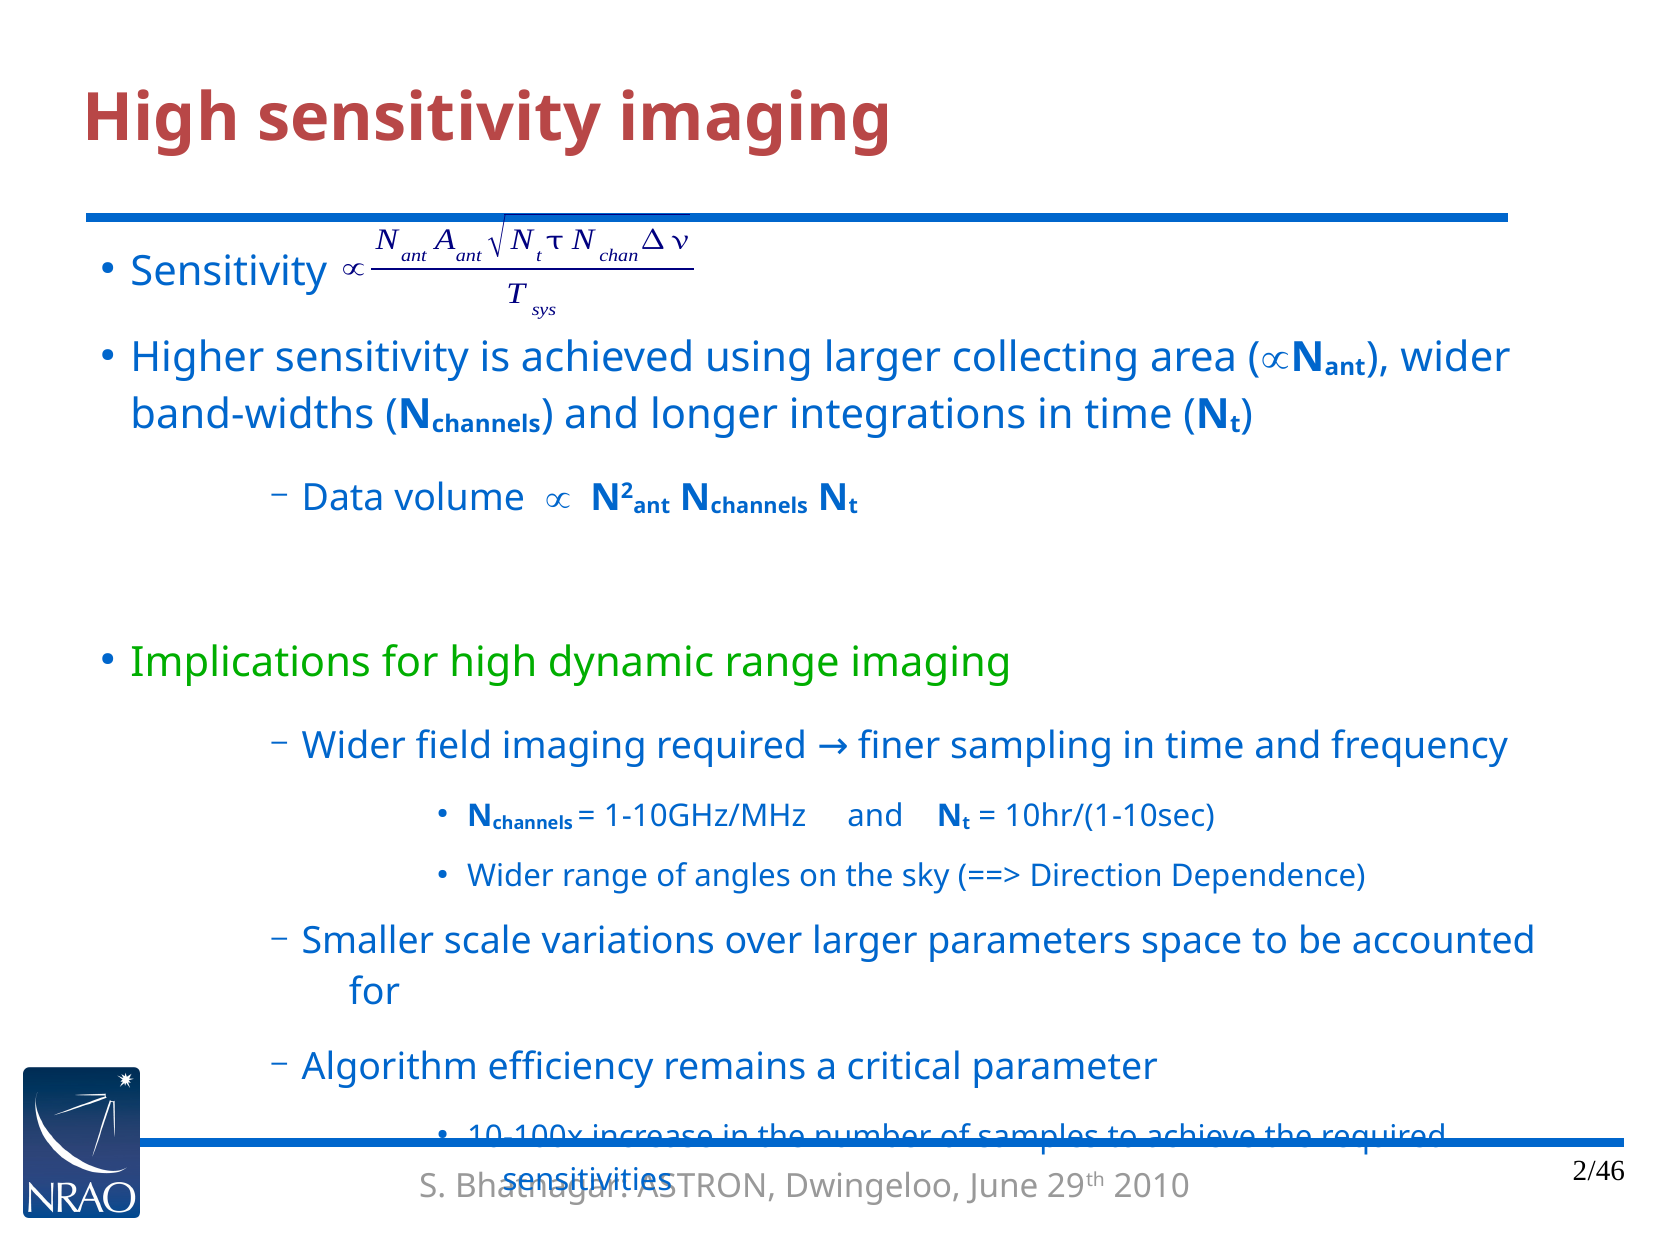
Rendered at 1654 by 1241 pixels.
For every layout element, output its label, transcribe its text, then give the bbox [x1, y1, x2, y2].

picture [23, 1067, 140, 1218]
list Sensitivity Higher sensitivity is achieved using larger collecting area (∝Nant), wider band-widths (Nchannels) and longer integrations in time (Nt) Data volume ∝ N2ant Nchannels Nt Implications for high dynamic range imaging Wider field imaging required → finer sampling in time and frequency Nchannels = 1-10GHz/MHz and Nt = 10hr/(1-10sec) Wider range of angles on the sky (==> Direction Dependence) Smaller scale variations over larger parameters space to be accounted for Algorithm efficiency remains a critical parameter 10-100x increase in the number of samples to achieve the required sensitivities [82, 240, 1571, 1094]
chart [331, 212, 703, 321]
title High sensitivity imaging [82, 49, 1571, 180]
